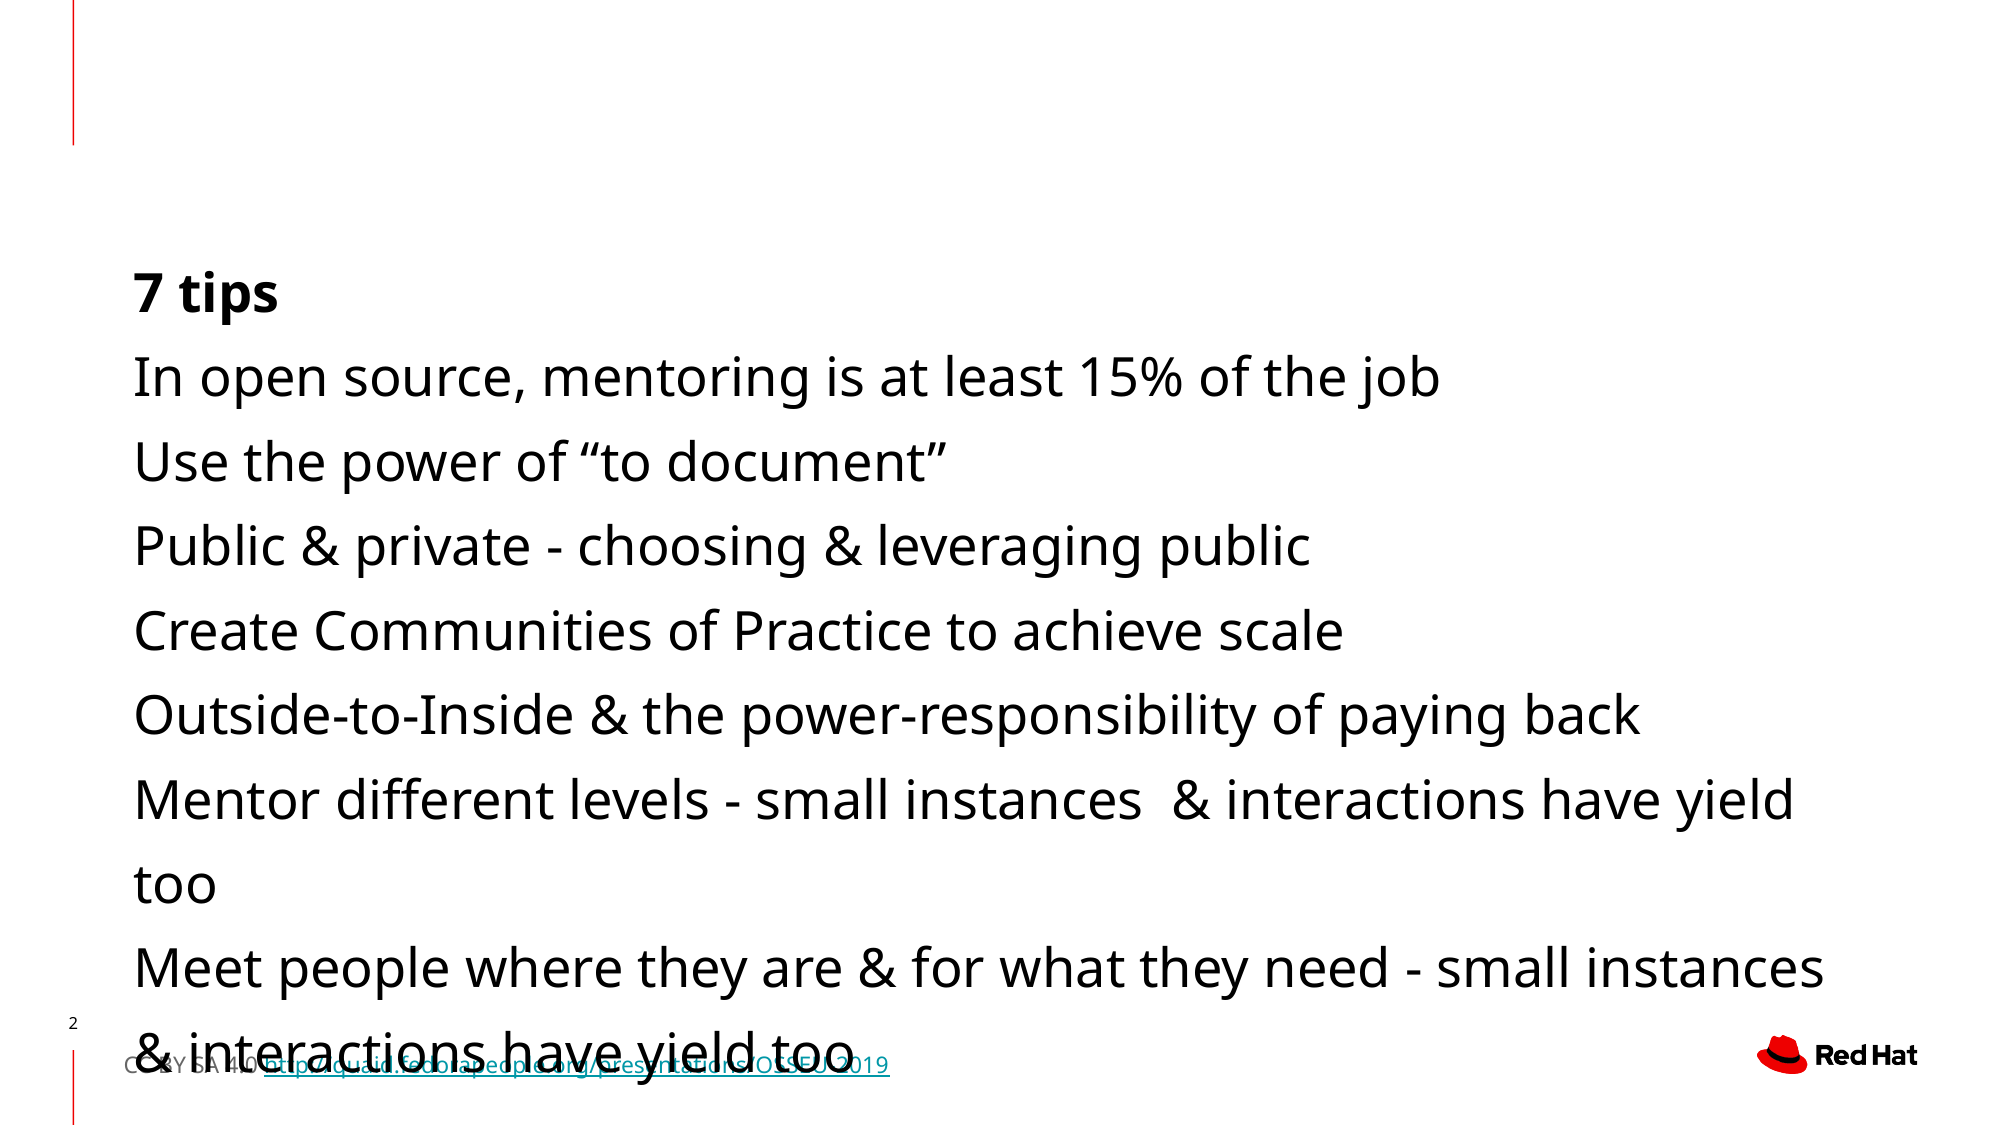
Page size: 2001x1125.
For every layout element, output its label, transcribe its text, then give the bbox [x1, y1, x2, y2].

picture [1757, 1035, 1918, 1074]
title 7 tips In open source, mentoring is at least 15% of the job Use the power of “to document” Public & private - choosing & leveraging public Create Communities of Practice to achieve scale Outside-to-Inside & the power-responsibility of paying back Mentor different levels - small instances & interactions have yield too Meet people where they are & for what they need - small instances & interactions have yield too [133, 238, 1836, 1036]
slide_number <number> [13, 1012, 133, 1036]
